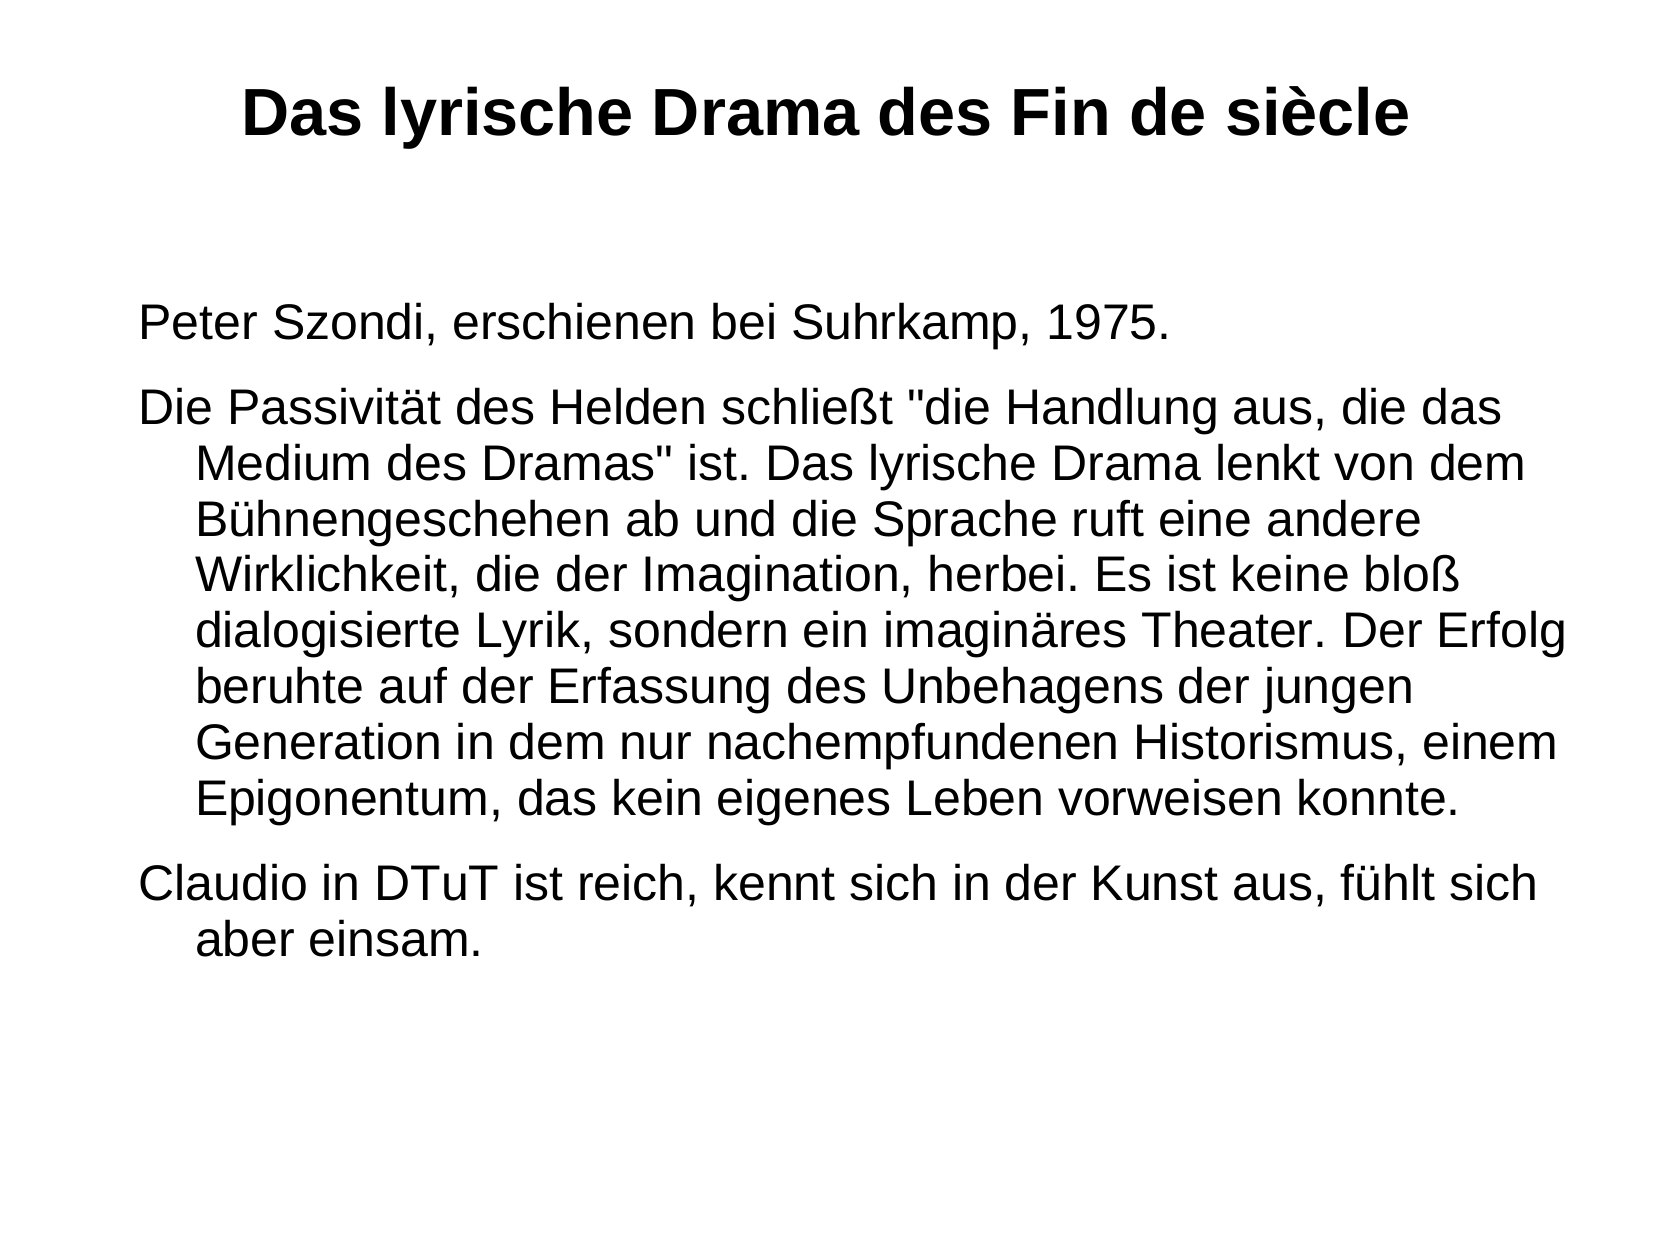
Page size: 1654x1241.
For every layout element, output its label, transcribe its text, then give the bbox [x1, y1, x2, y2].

list Peter Szondi, erschienen bei Suhrkamp, 1975. Die Passivität des Helden schließt "die Handlung aus, die das Medium des Dramas" ist. Das lyrische Drama lenkt von dem Bühnengeschehen ab und die Sprache ruft eine andere Wirklichkeit, die der Imagination, herbei. Es ist keine bloß dialogisierte Lyrik, sondern ein imaginäres Theater. Der Erfolg beruhte auf der Erfassung des Unbehagens der jungen Generation in dem nur nachempfundenen Historismus, einem Epigonentum, das kein eigenes Leben vorweisen konnte. Claudio in DTuT ist reich, kennt sich in der Kunst aus, fühlt sich aber einsam. [82, 290, 1571, 1108]
title Das lyrische Drama des Fin de siècle [82, 49, 1571, 256]
